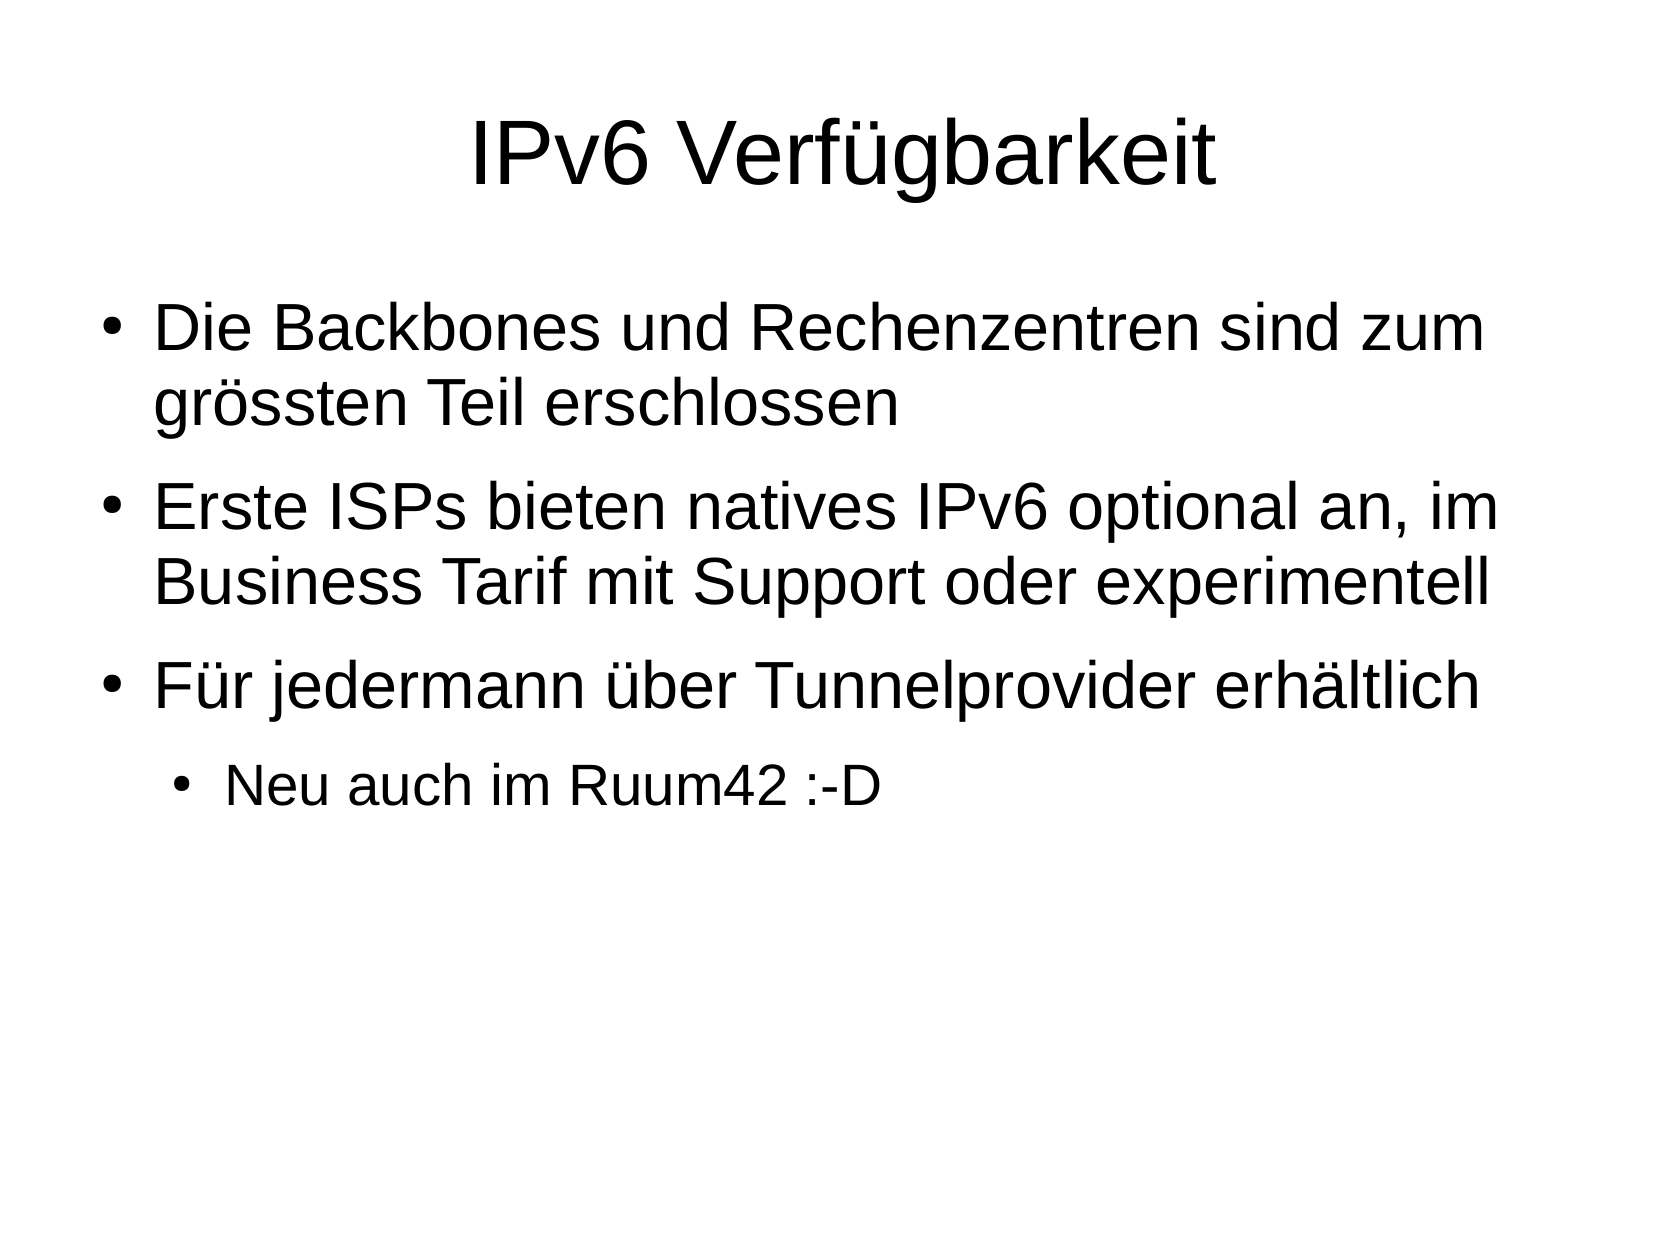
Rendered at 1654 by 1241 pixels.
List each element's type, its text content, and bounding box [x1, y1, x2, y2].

title IPv6 Verfügbarkeit [82, 49, 1571, 257]
list Die Backbones und Rechenzentren sind zum grössten Teil erschlossen Erste ISPs bieten natives IPv6 optional an, im Business Tarif mit Support oder experimentell Für jedermann über Tunnelprovider erhältlich Neu auch im Ruum42 :-D [82, 290, 1571, 1109]
